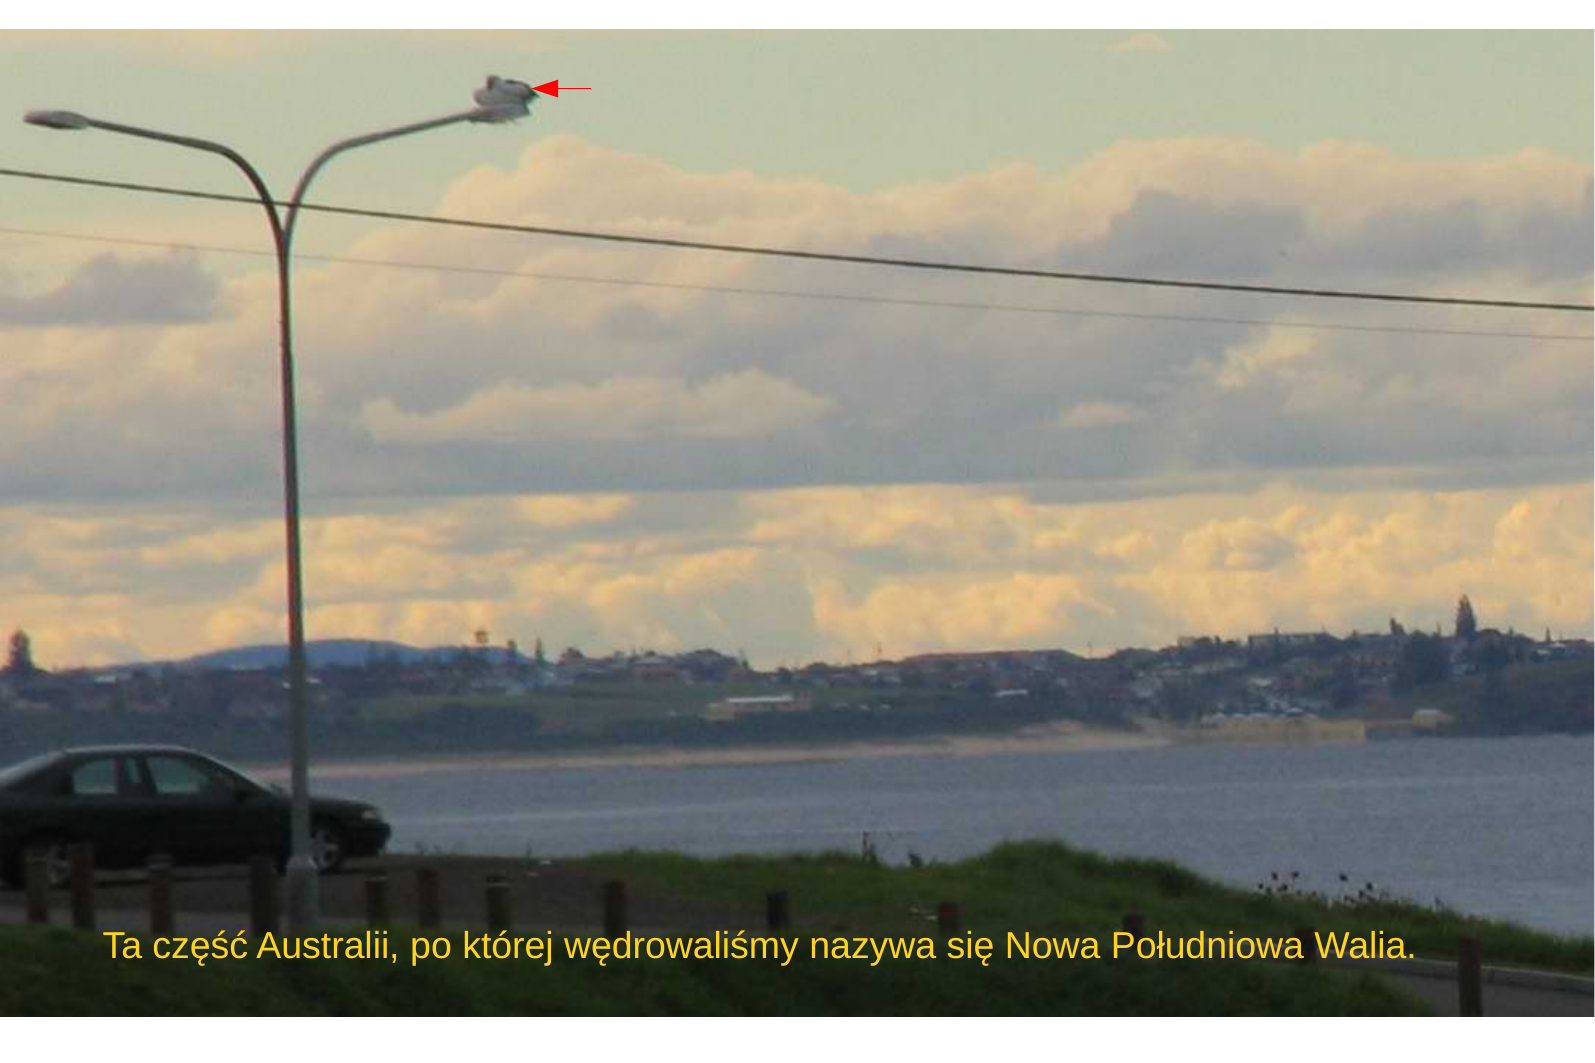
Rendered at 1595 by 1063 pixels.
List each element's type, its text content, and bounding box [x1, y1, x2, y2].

picture [0, 29, 1595, 1017]
text_box Ta część Australii, po której wędrowaliśmy nazywa się Nowa Południowa Walia. [87, 917, 1428, 975]
